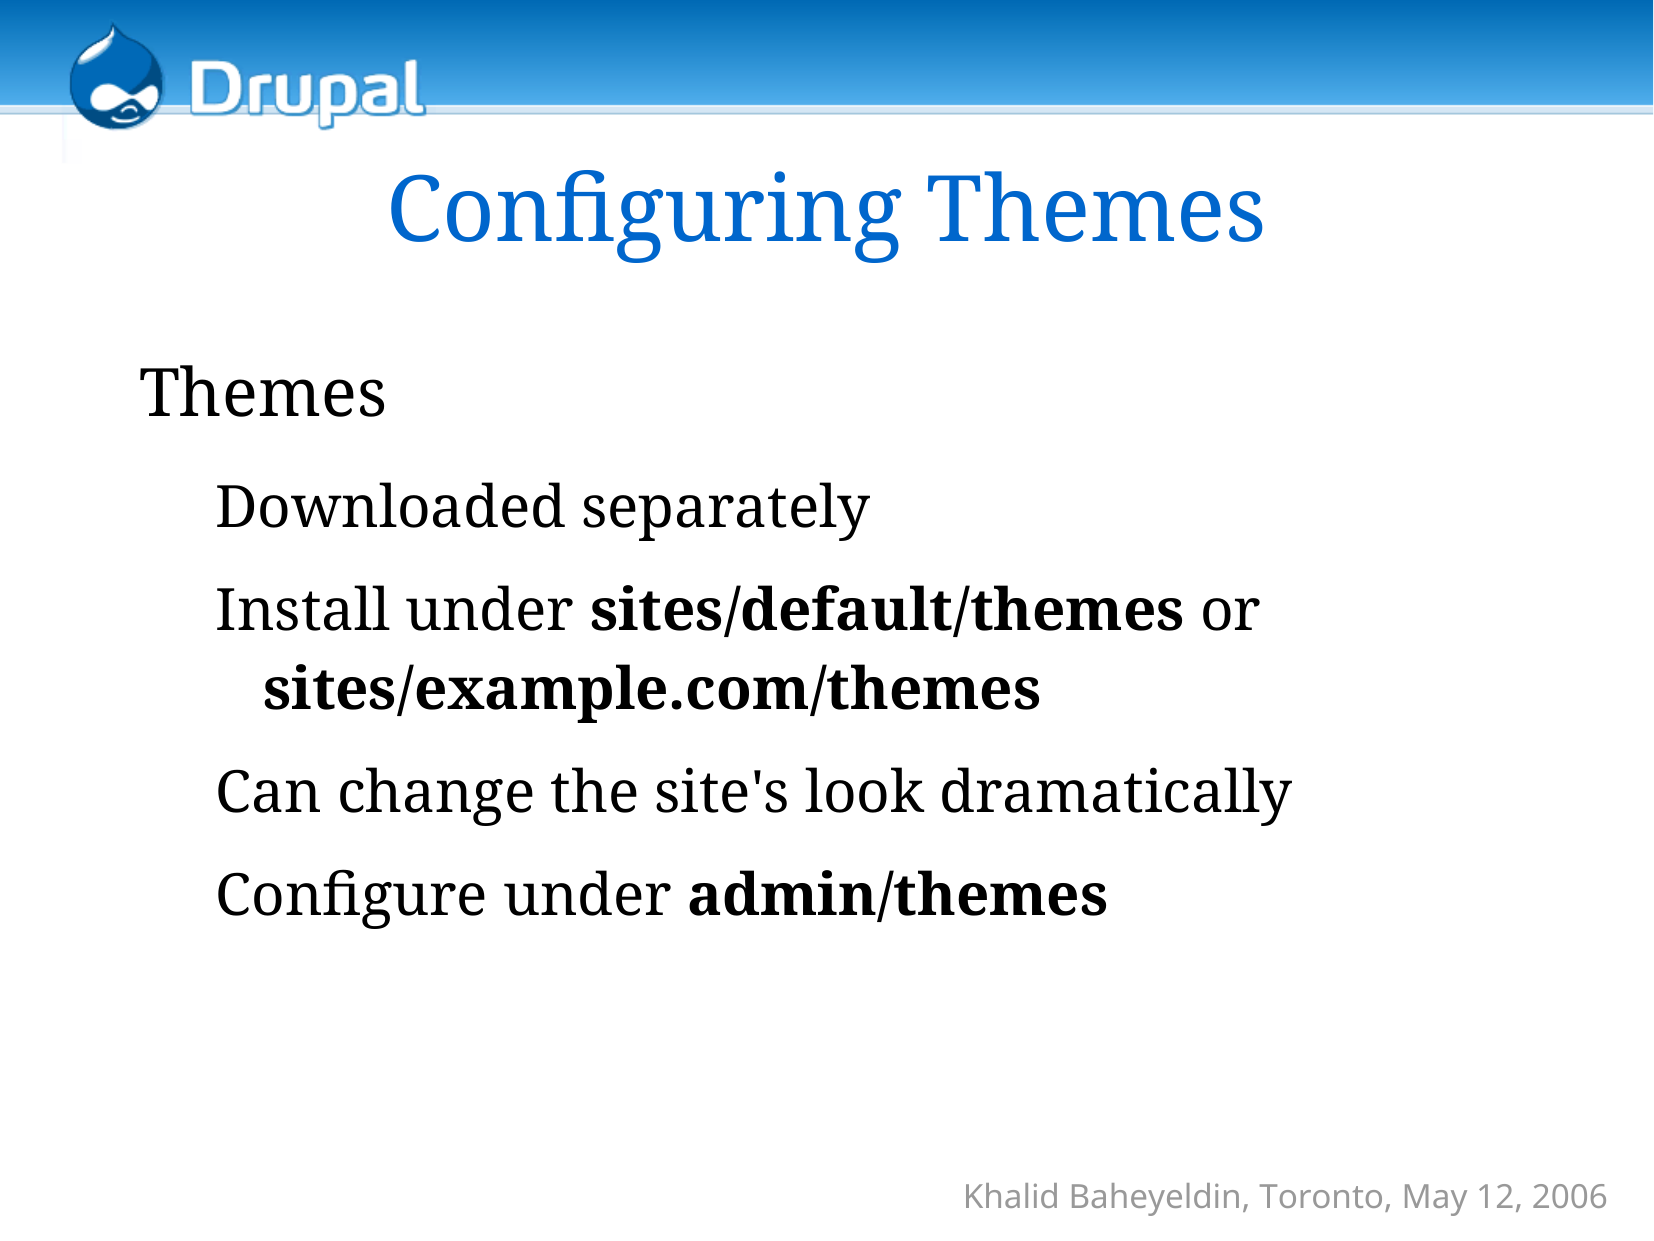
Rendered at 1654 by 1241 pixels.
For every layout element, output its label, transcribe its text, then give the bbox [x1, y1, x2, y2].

title Configuring Themes [121, 102, 1533, 311]
picture [0, 0, 1654, 1241]
list Themes Downloaded separately Install under sites/default/themes or sites/example.com/themes Can change the site's look dramatically Configure under admin/themes [121, 344, 1533, 1127]
